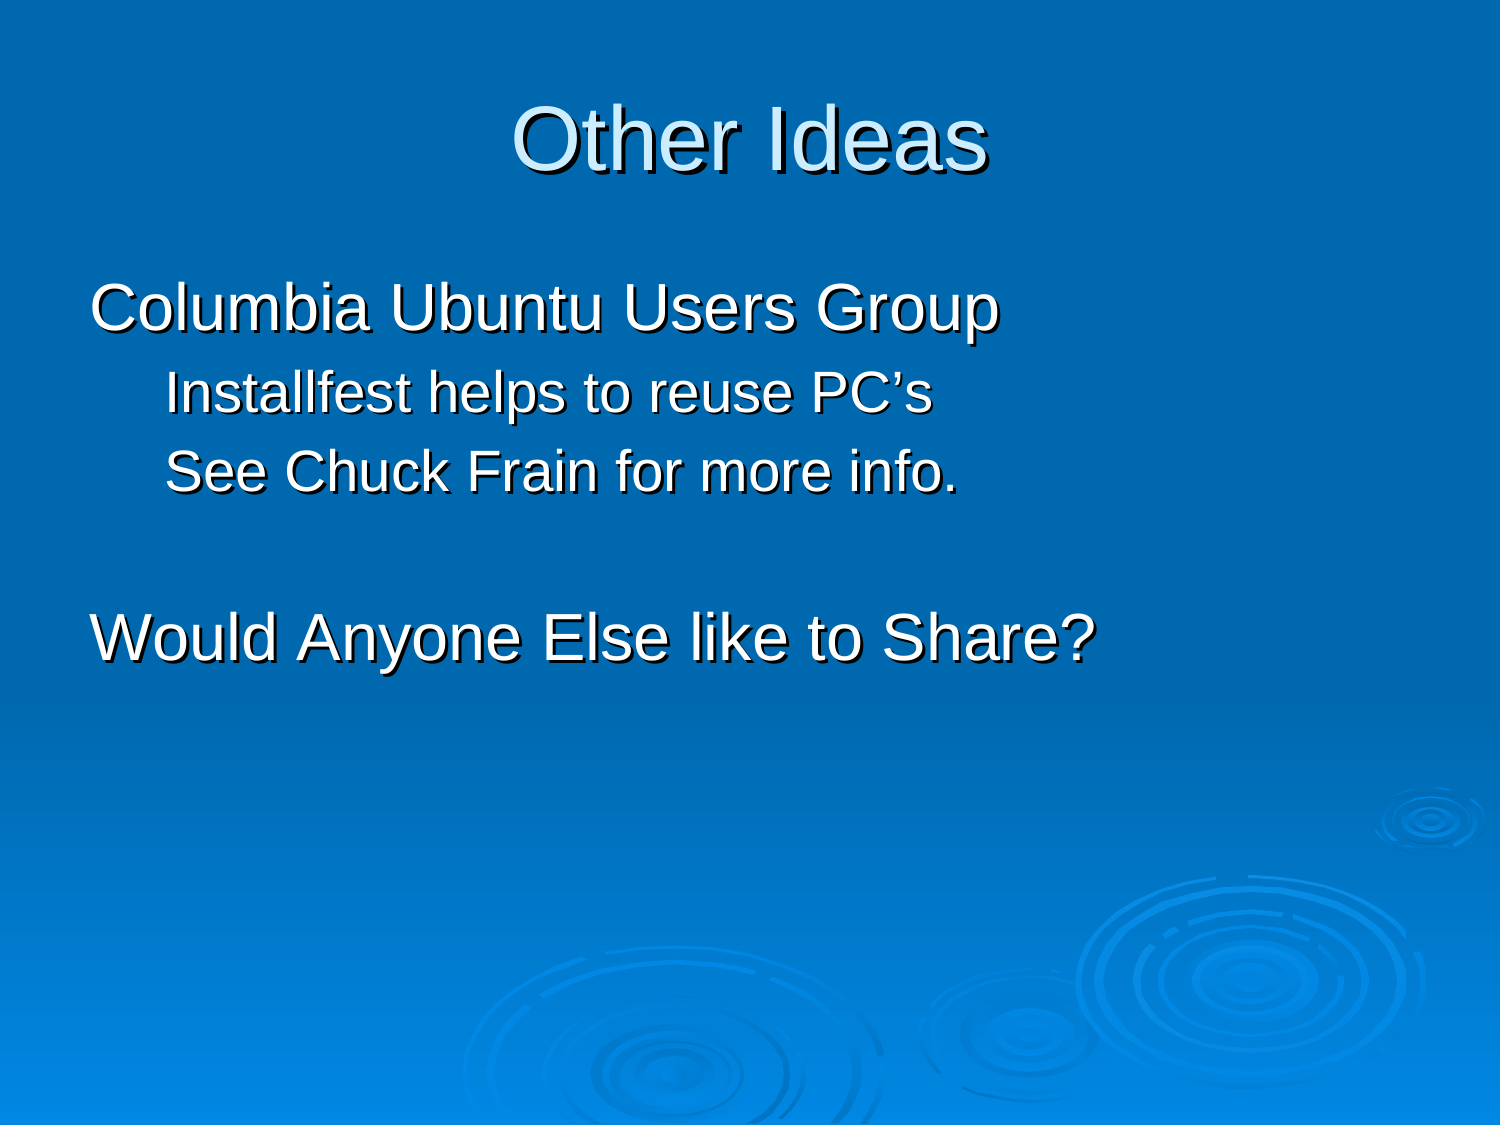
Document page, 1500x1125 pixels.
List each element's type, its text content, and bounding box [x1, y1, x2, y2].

list Columbia Ubuntu Users Group Installfest helps to reuse PC’s See Chuck Frain for more info. Would Anyone Else like to Share? [75, 262, 1426, 1006]
title Other Ideas [75, 45, 1426, 233]
